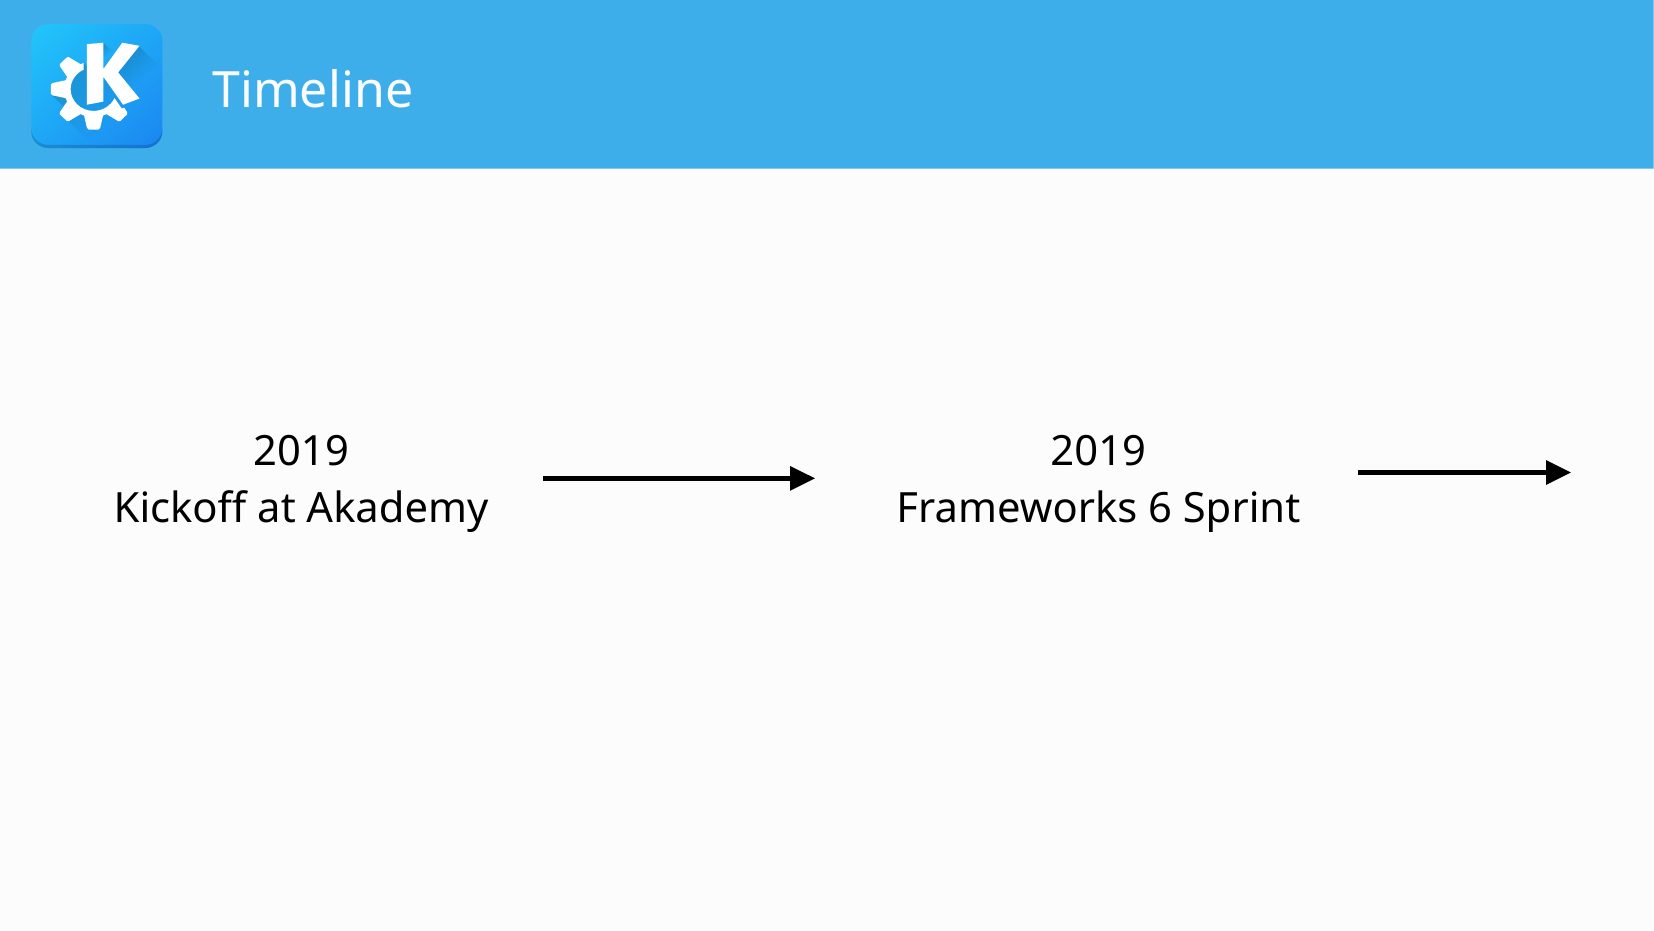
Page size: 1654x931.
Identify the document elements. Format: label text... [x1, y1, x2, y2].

text_box 2019 Kickoff at Akademy [82, 413, 520, 543]
text_box 2019 Frameworks 6 Sprint [868, 413, 1329, 543]
title Timeline [212, 10, 1563, 166]
